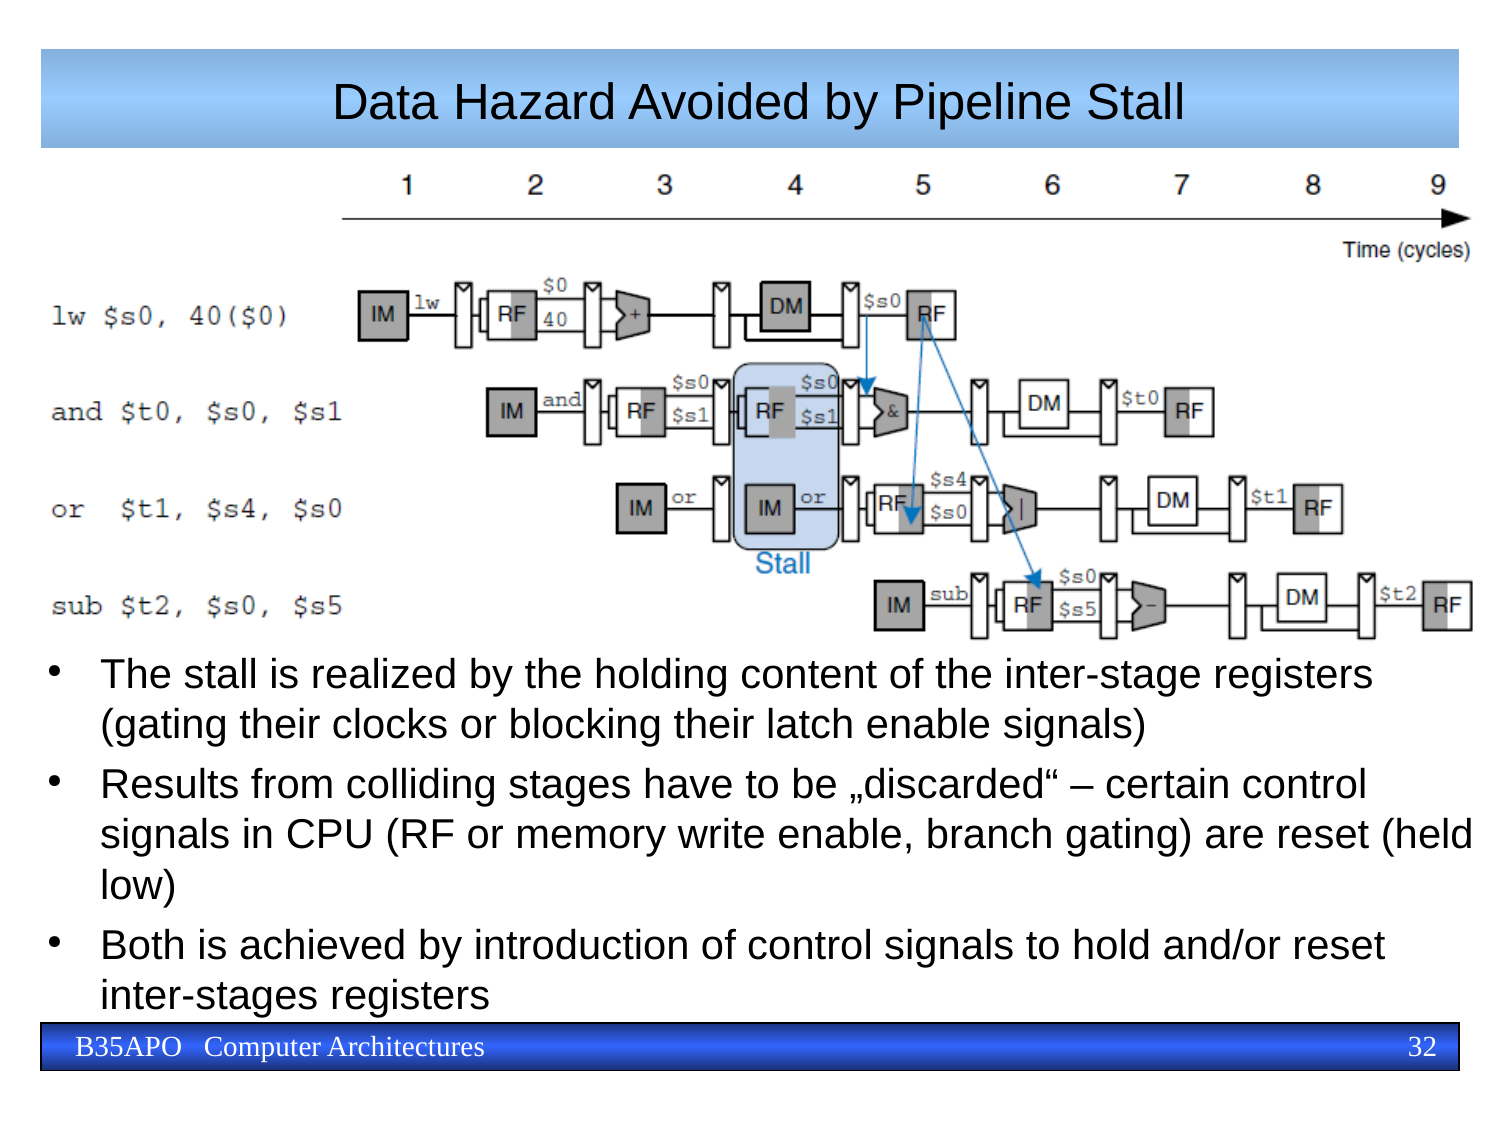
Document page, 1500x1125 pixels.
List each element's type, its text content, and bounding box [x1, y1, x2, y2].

picture [14, 148, 1500, 639]
list The stall is realized by the holding content of the inter-stage registers (gating their clocks or blocking their latch enable signals) Results from colliding stages have to be „discarded“ – certain control signals in CPU (RF or memory write enable, branch gating) are reset (held low) Both is achieved by introduction of control signals to hold and/or reset inter-stages registers [14, 639, 1500, 1086]
title Data Hazard Avoided by Pipeline Stall [41, 49, 1459, 148]
